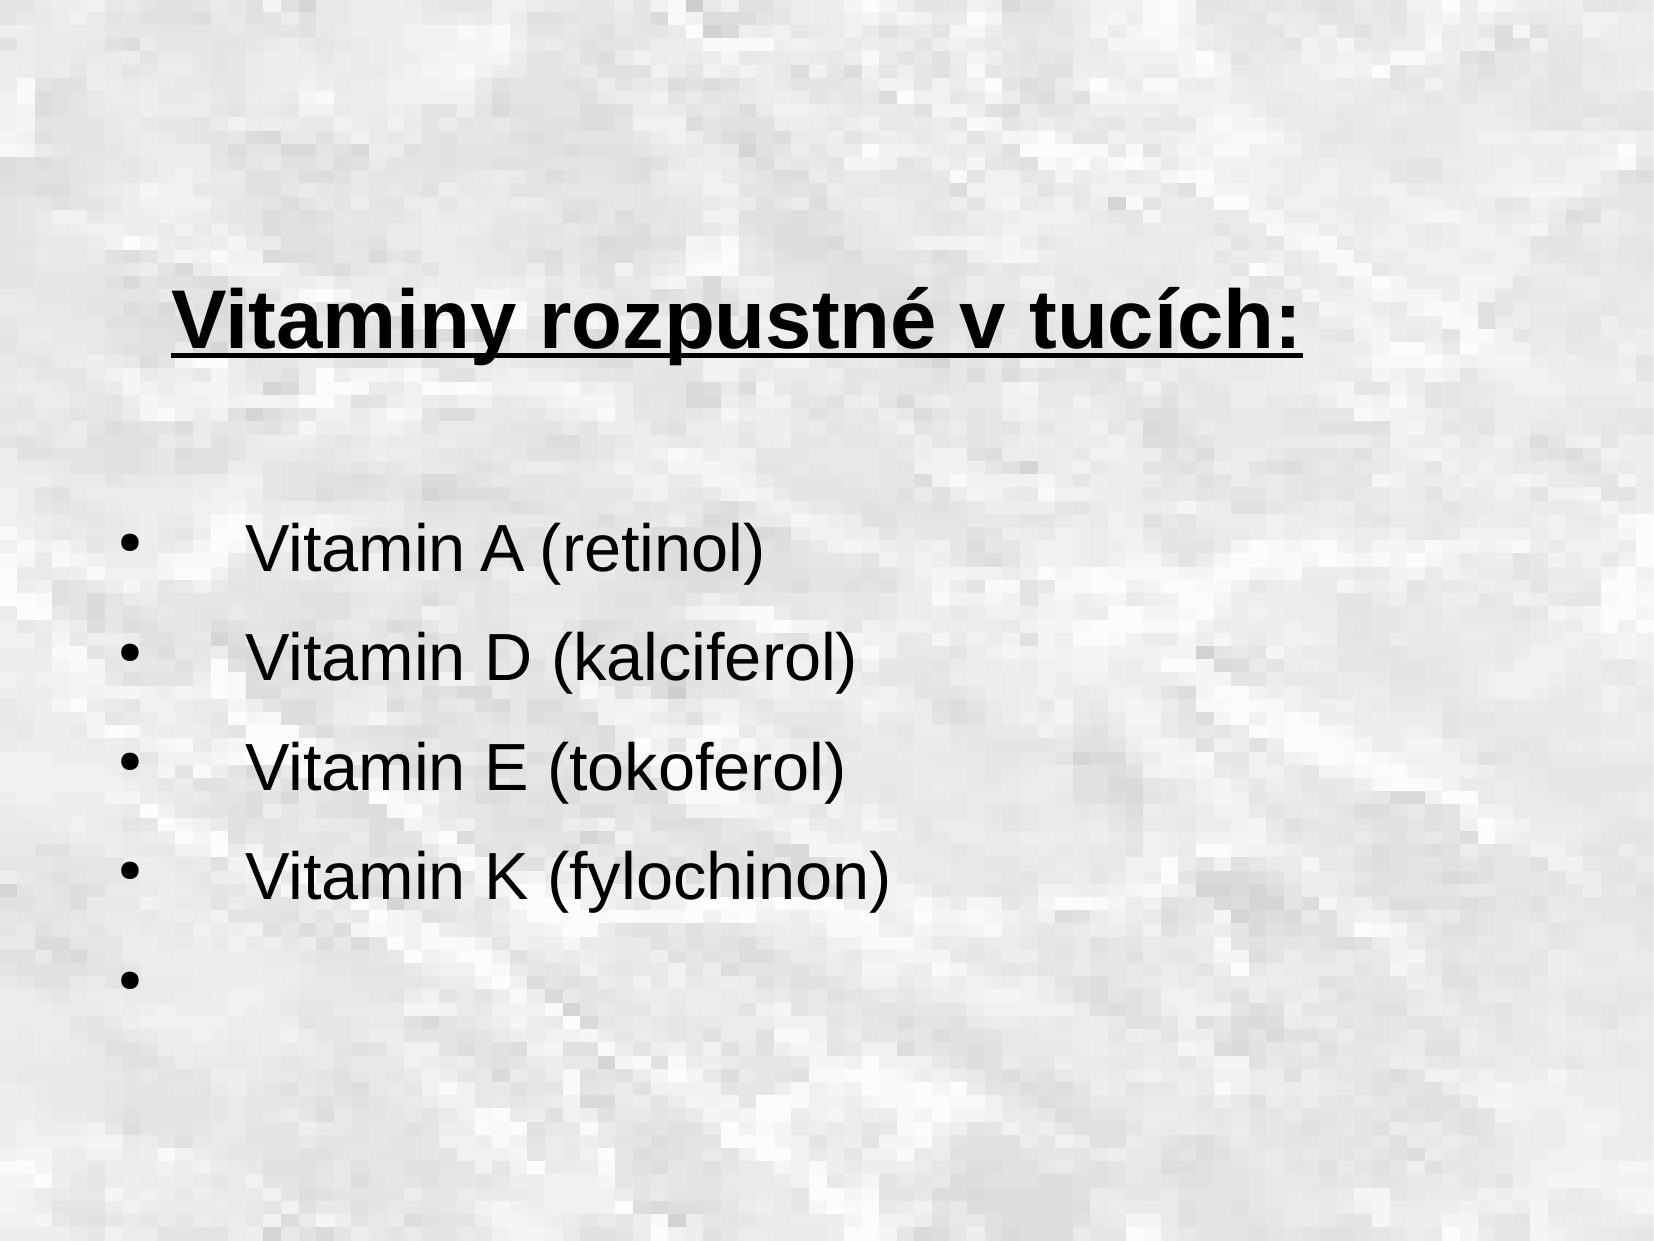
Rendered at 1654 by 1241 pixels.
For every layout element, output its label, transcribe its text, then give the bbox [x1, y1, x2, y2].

list Vitaminy rozpustné v tucích: Vitamin A (retinol) Vitamin D (kalciferol) Vitamin E (tokoferol) Vitamin K (fylochinon) [82, 265, 1571, 984]
